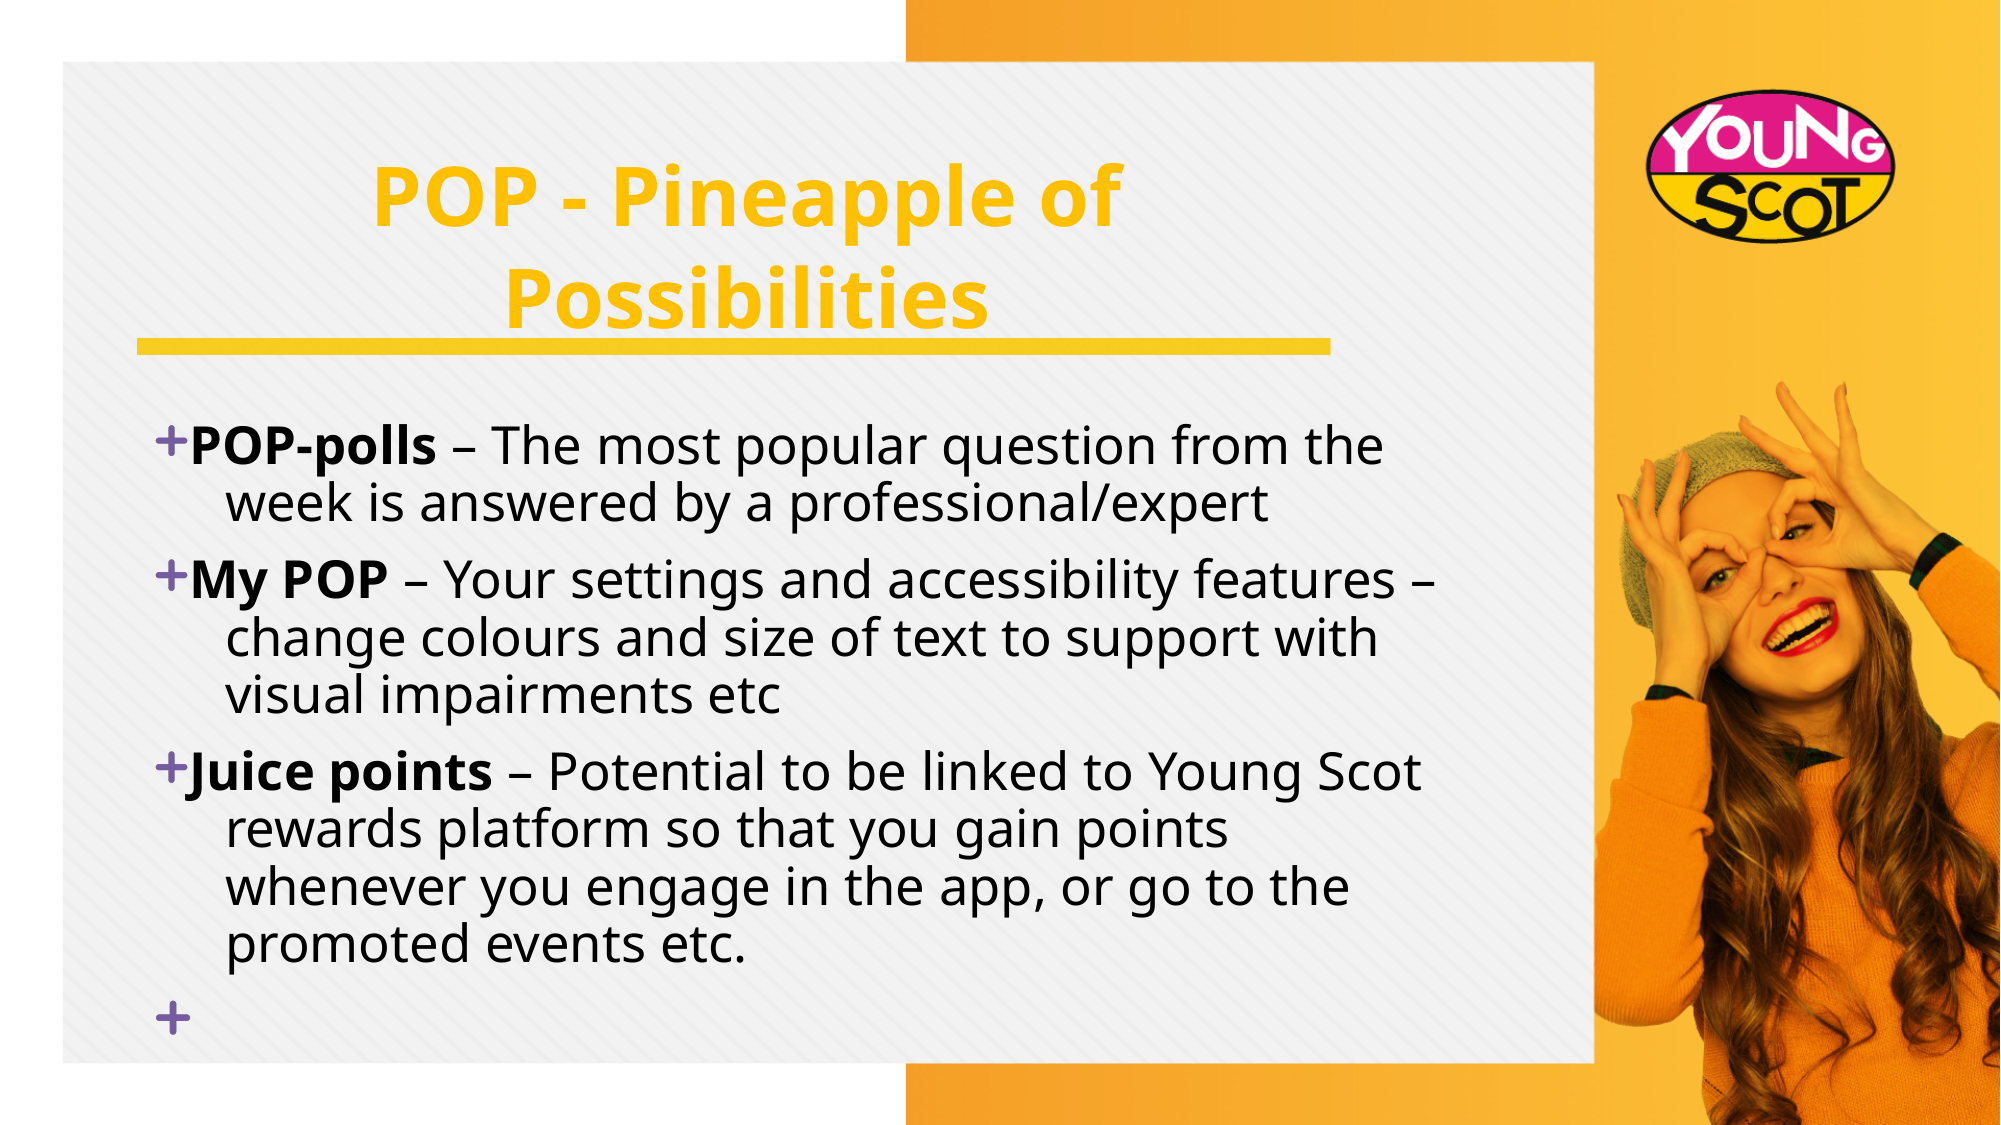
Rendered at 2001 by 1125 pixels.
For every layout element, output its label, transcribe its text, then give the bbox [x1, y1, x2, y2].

list POP-polls – The most popular question from the week is answered by a professional/expert My POP – Your settings and accessibility features – change colours and size of text to support with visual impairments etc Juice points – Potential to be linked to Young Scot rewards platform so that you gain points whenever you engage in the app, or go to the promoted events etc. [137, 411, 1460, 987]
title POP - Pineapple of Possibilities [152, 138, 1341, 356]
